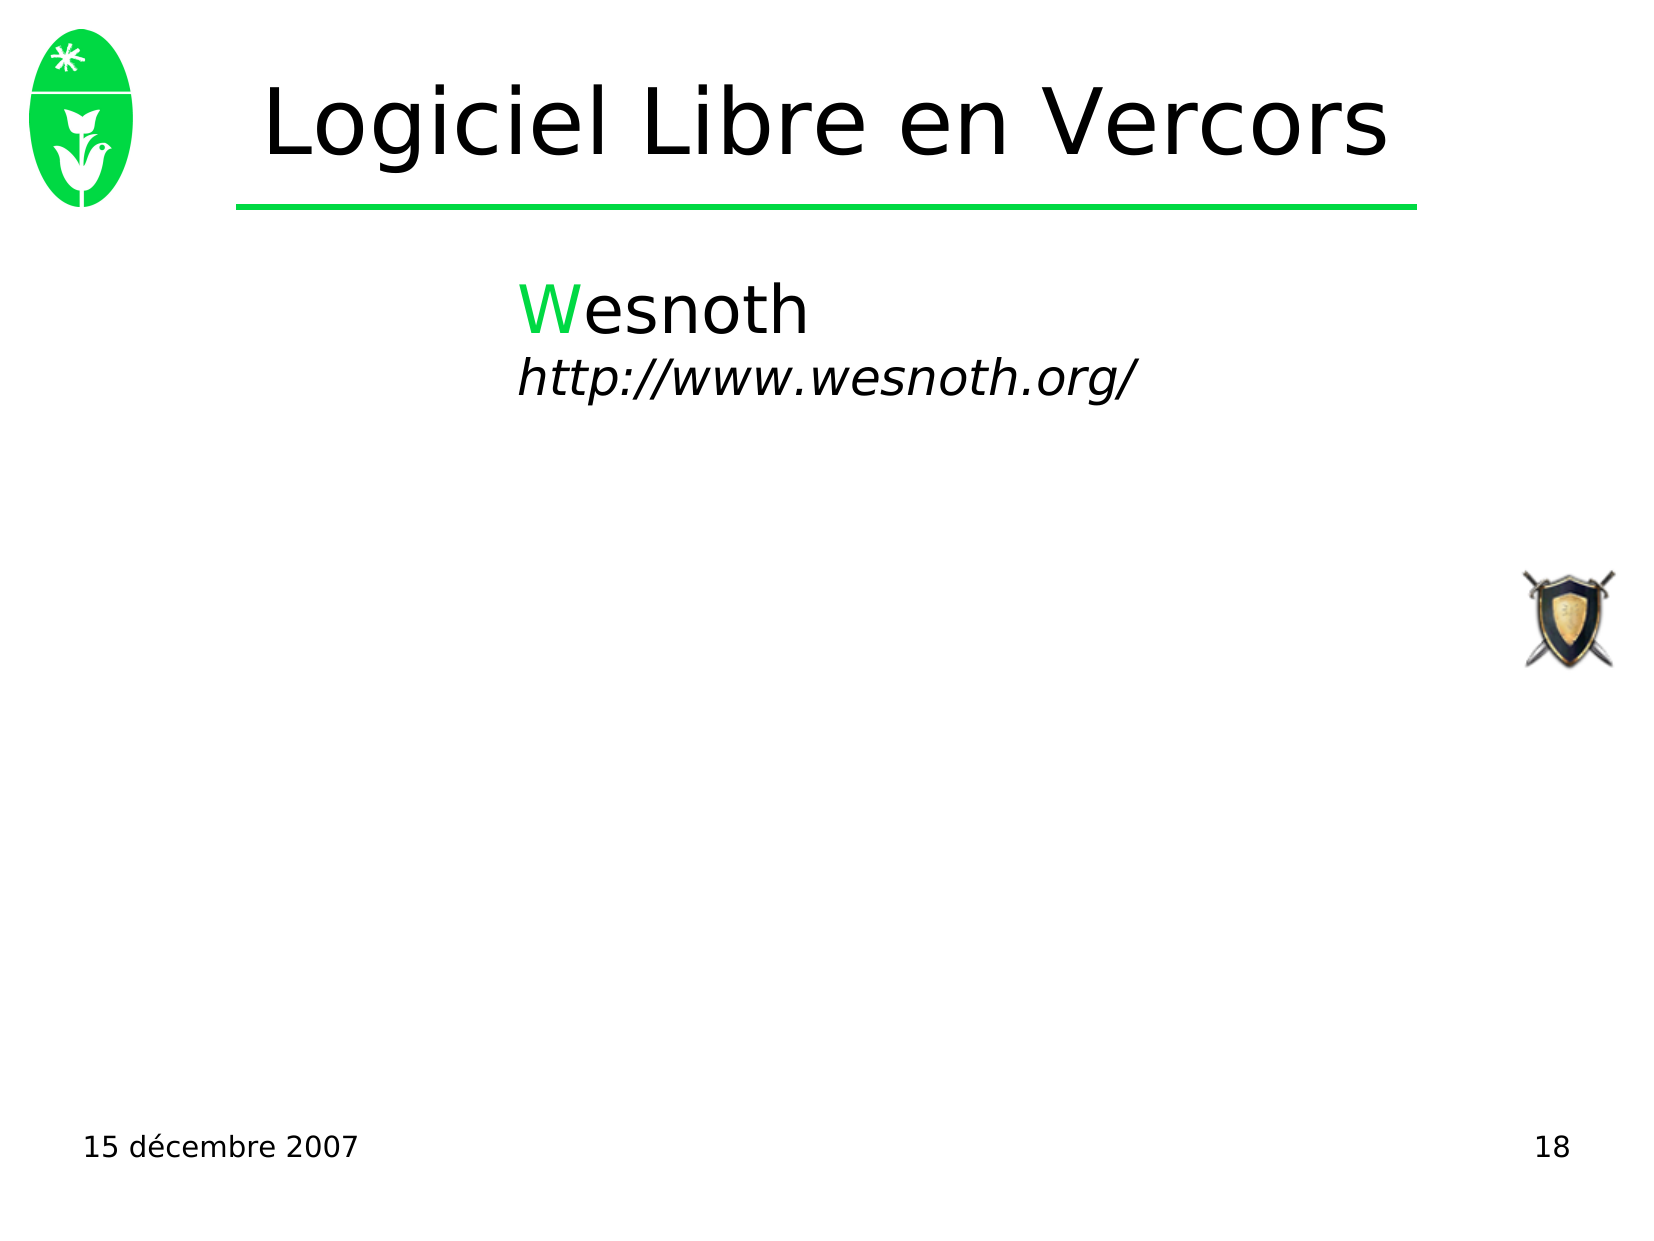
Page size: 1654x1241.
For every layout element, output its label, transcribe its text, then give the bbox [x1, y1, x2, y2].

picture [1513, 560, 1625, 680]
text_box Wesnoth http://www.wesnoth.org/ [502, 264, 1151, 415]
title Logiciel Libre en Vercors [177, 4, 1477, 241]
picture [29, 29, 133, 207]
